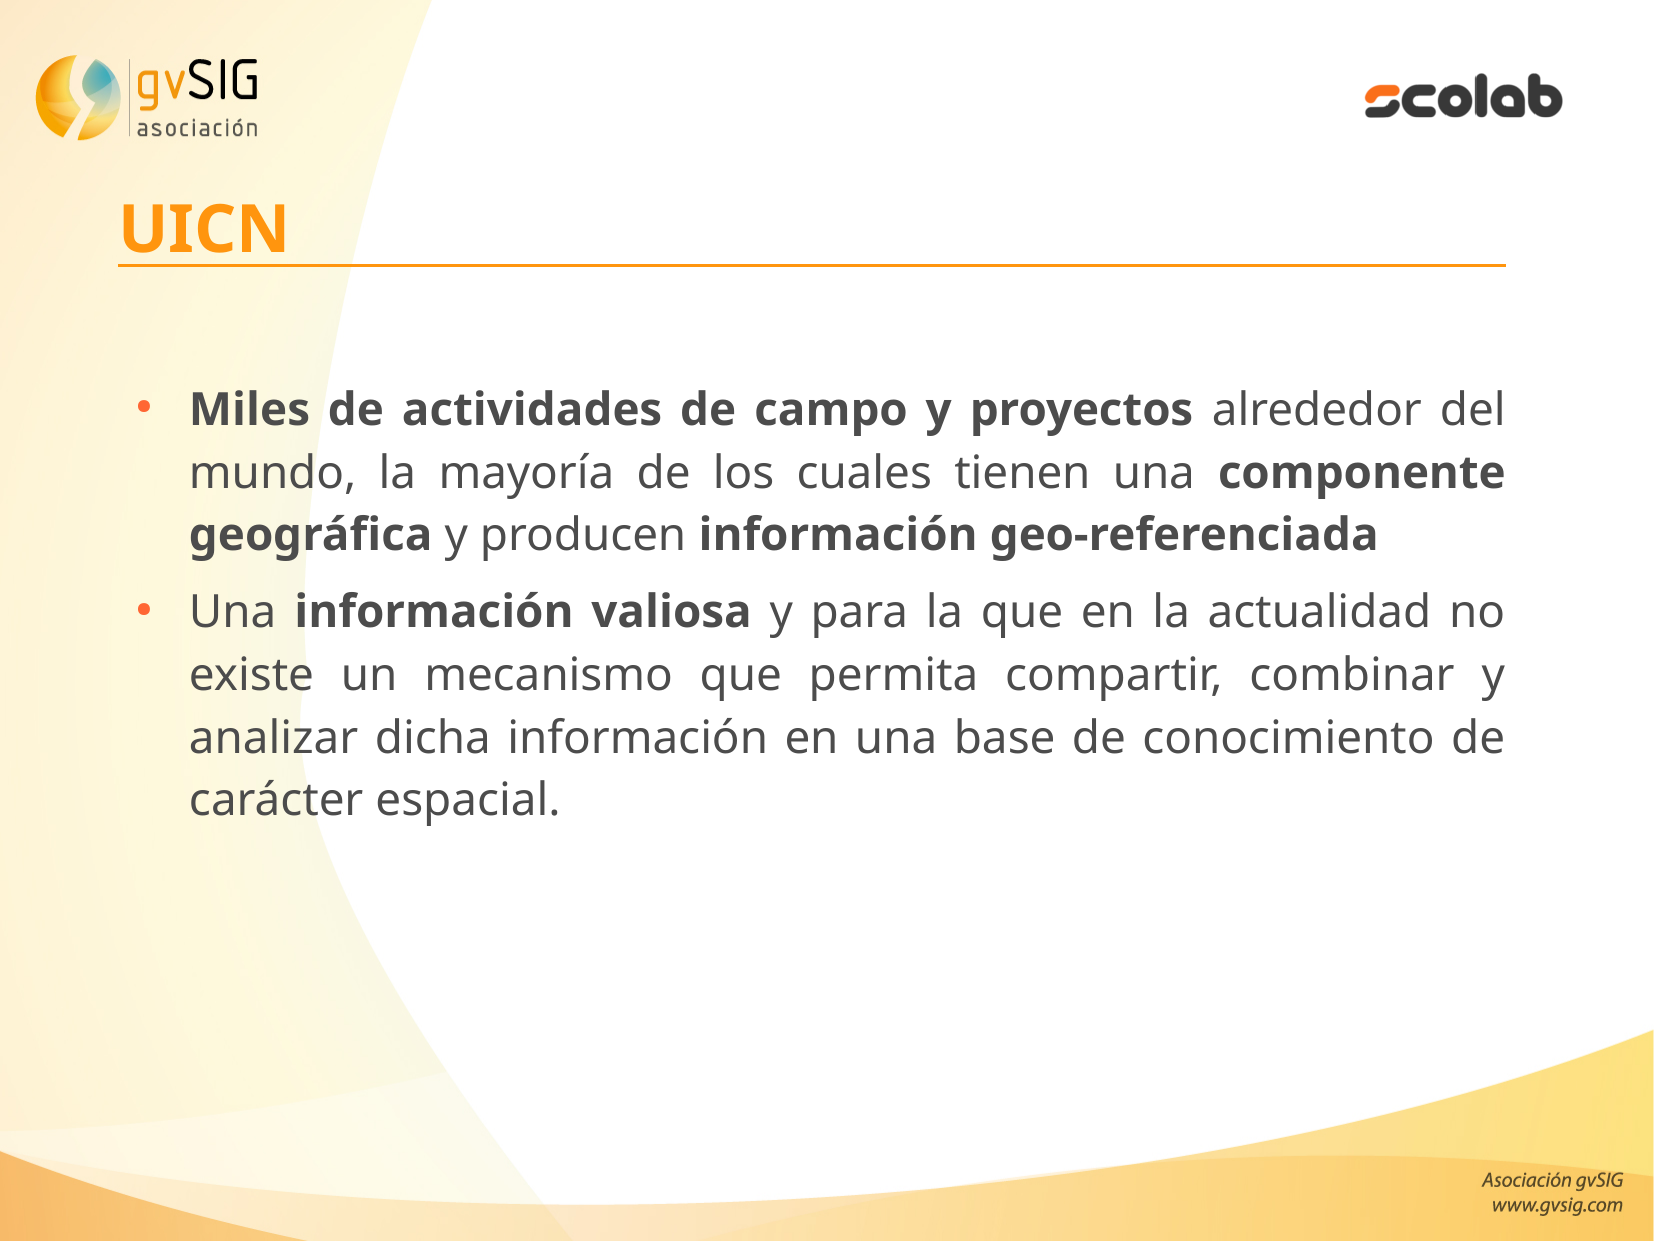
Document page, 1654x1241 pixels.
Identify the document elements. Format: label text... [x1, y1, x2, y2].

list Miles de actividades de campo y proyectos alrededor del mundo, la mayoría de los cuales tienen una componente geográfica y producen información geo-referenciada Una información valiosa y para la que en la actualidad no existe un mecanismo que permita compartir, combinar y analizar dicha información en una base de conocimiento de carácter espacial. [118, 299, 1506, 1123]
title UICN [118, 177, 1607, 276]
picture [0, 0, 1654, 1241]
